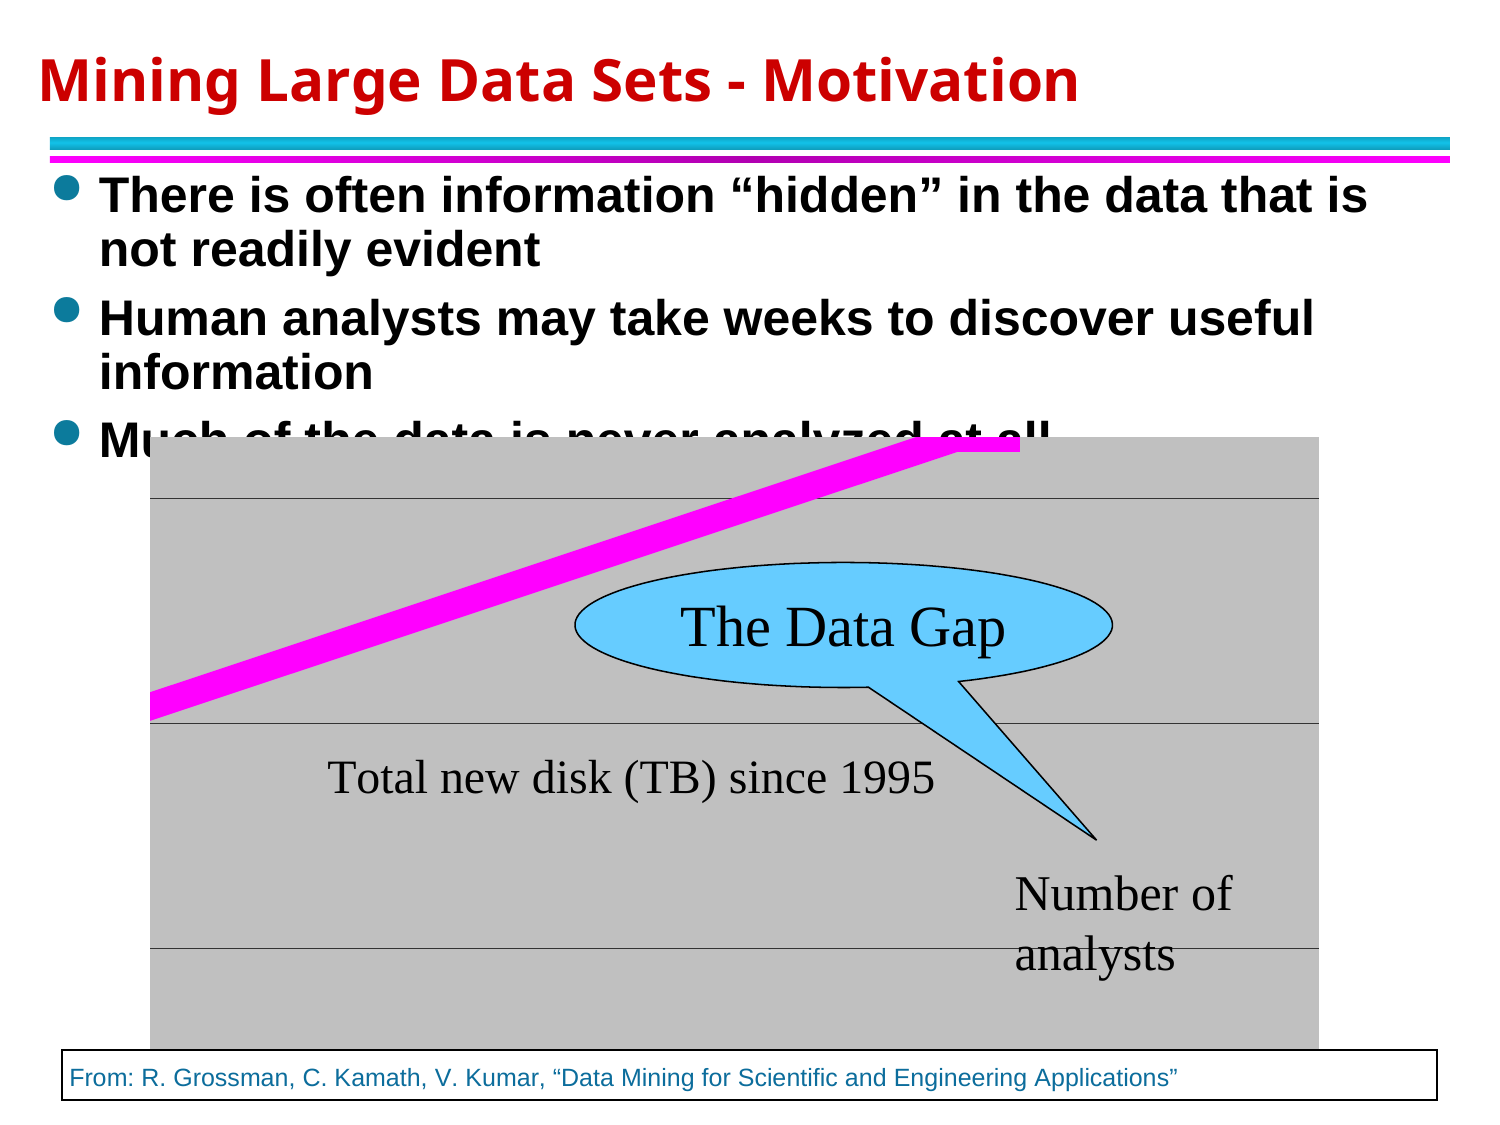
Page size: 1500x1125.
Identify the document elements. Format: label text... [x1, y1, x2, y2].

text_box [62, 1049, 1438, 1100]
text_box Number of analysts [999, 852, 1288, 988]
chart [150, 437, 1319, 1049]
text_box The Data Gap [575, 562, 1113, 841]
text_box Total new disk (TB) since 1995 [312, 737, 988, 811]
text_box From: R. Grossman, C. Kamath, V. Kumar, “Data Mining for Scientific and Engineering Applications” [62, 1050, 1435, 1092]
title Mining Large Data Sets - Motivation [37, 31, 1476, 121]
list There is often information “hidden” in the data that is not readily evident Human analysts may take weeks to discover useful information Much of the data is never analyzed at all [37, 162, 1438, 501]
